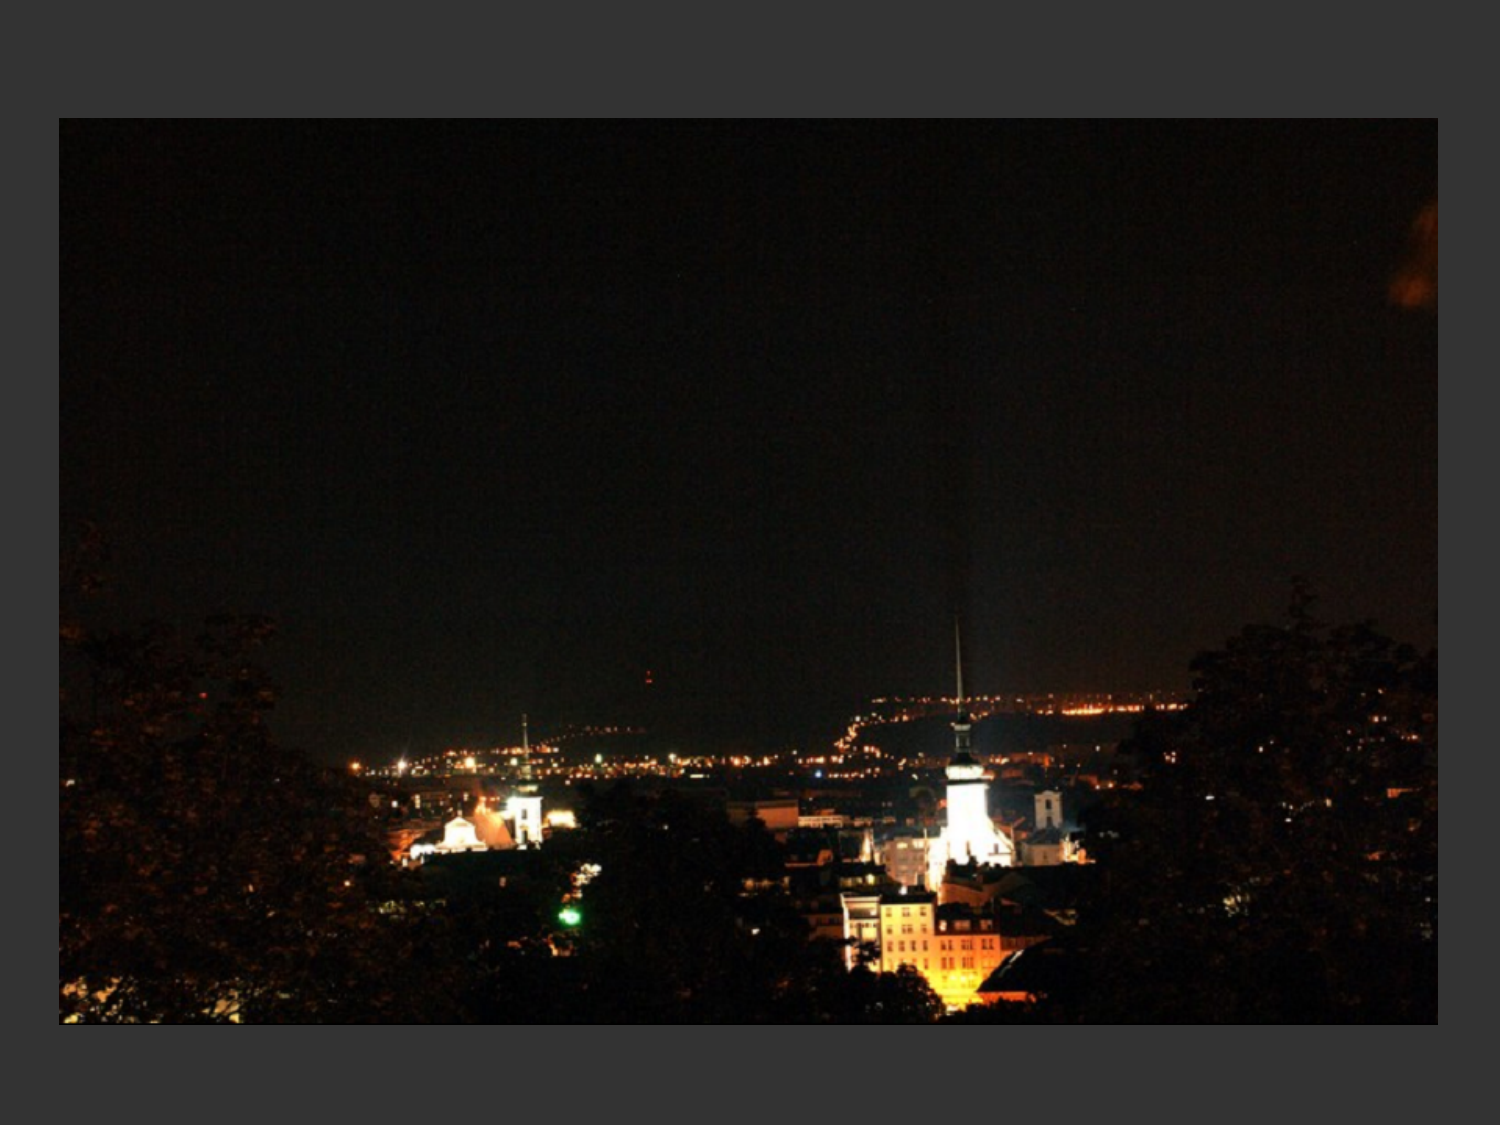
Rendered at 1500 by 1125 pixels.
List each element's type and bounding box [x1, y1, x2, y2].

picture [59, 118, 1438, 1025]
